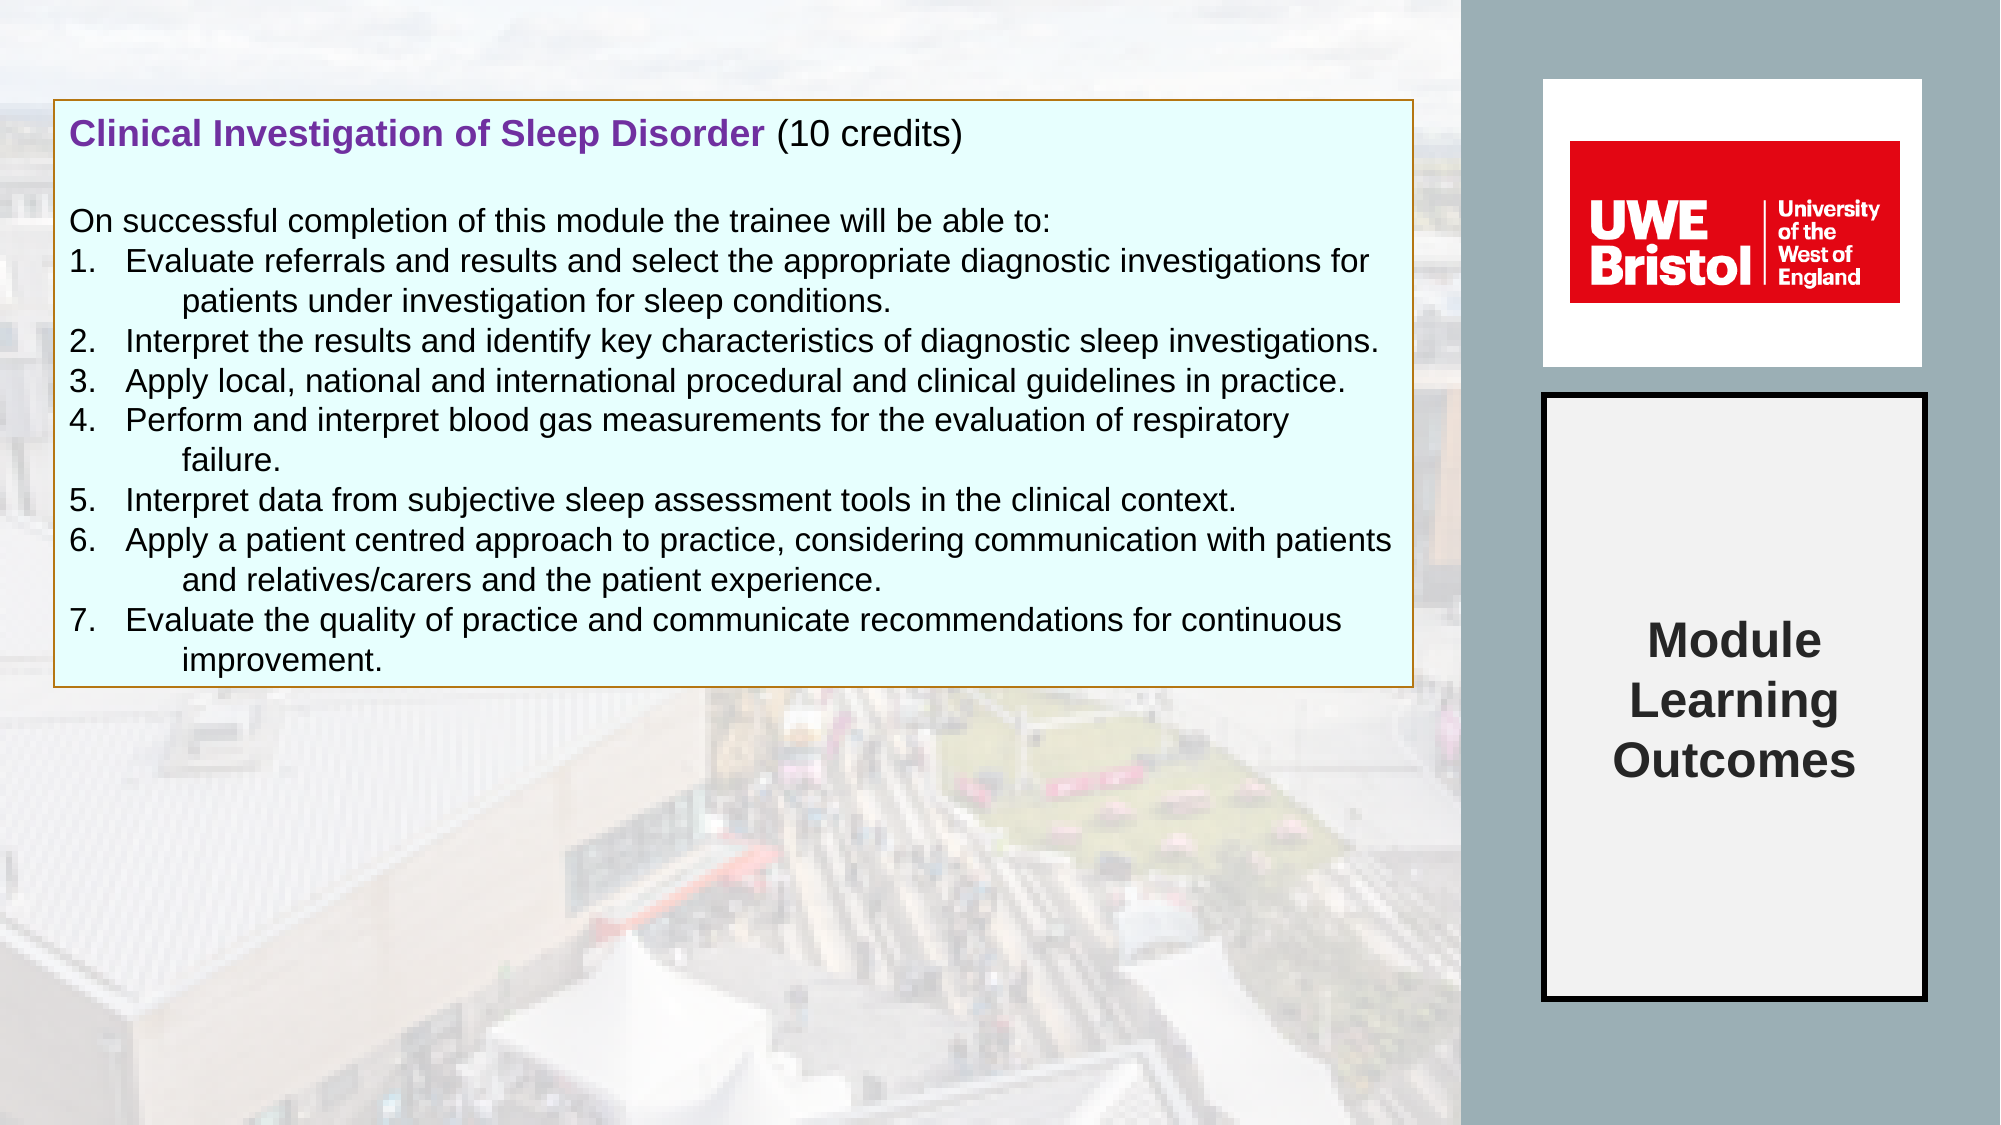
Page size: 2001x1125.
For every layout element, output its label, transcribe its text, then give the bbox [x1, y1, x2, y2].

text_box Clinical Investigation of Sleep Disorder (10 credits) On successful completion of this module the trainee will be able to: Evaluate referrals and results and select the appropriate diagnostic investigations for patients under investigation for sleep conditions. Interpret the results and identify key characteristics of diagnostic sleep investigations. Apply local, national and international procedural and clinical guidelines in practice. Perform and interpret blood gas measurements for the evaluation of respiratory failure. Interpret data from subjective sleep assessment tools in the clinical context. Apply a patient centred approach to practice, considering communication with patients and relatives/carers and the patient experience. Evaluate the quality of practice and communicate recommendations for continuous improvement. [54, 100, 1413, 687]
text_box [1461, 0, 2000, 1125]
text_box Module Learning Outcomes [1544, 395, 1925, 999]
picture [1570, 141, 1900, 303]
picture [0, 0, 1461, 1125]
